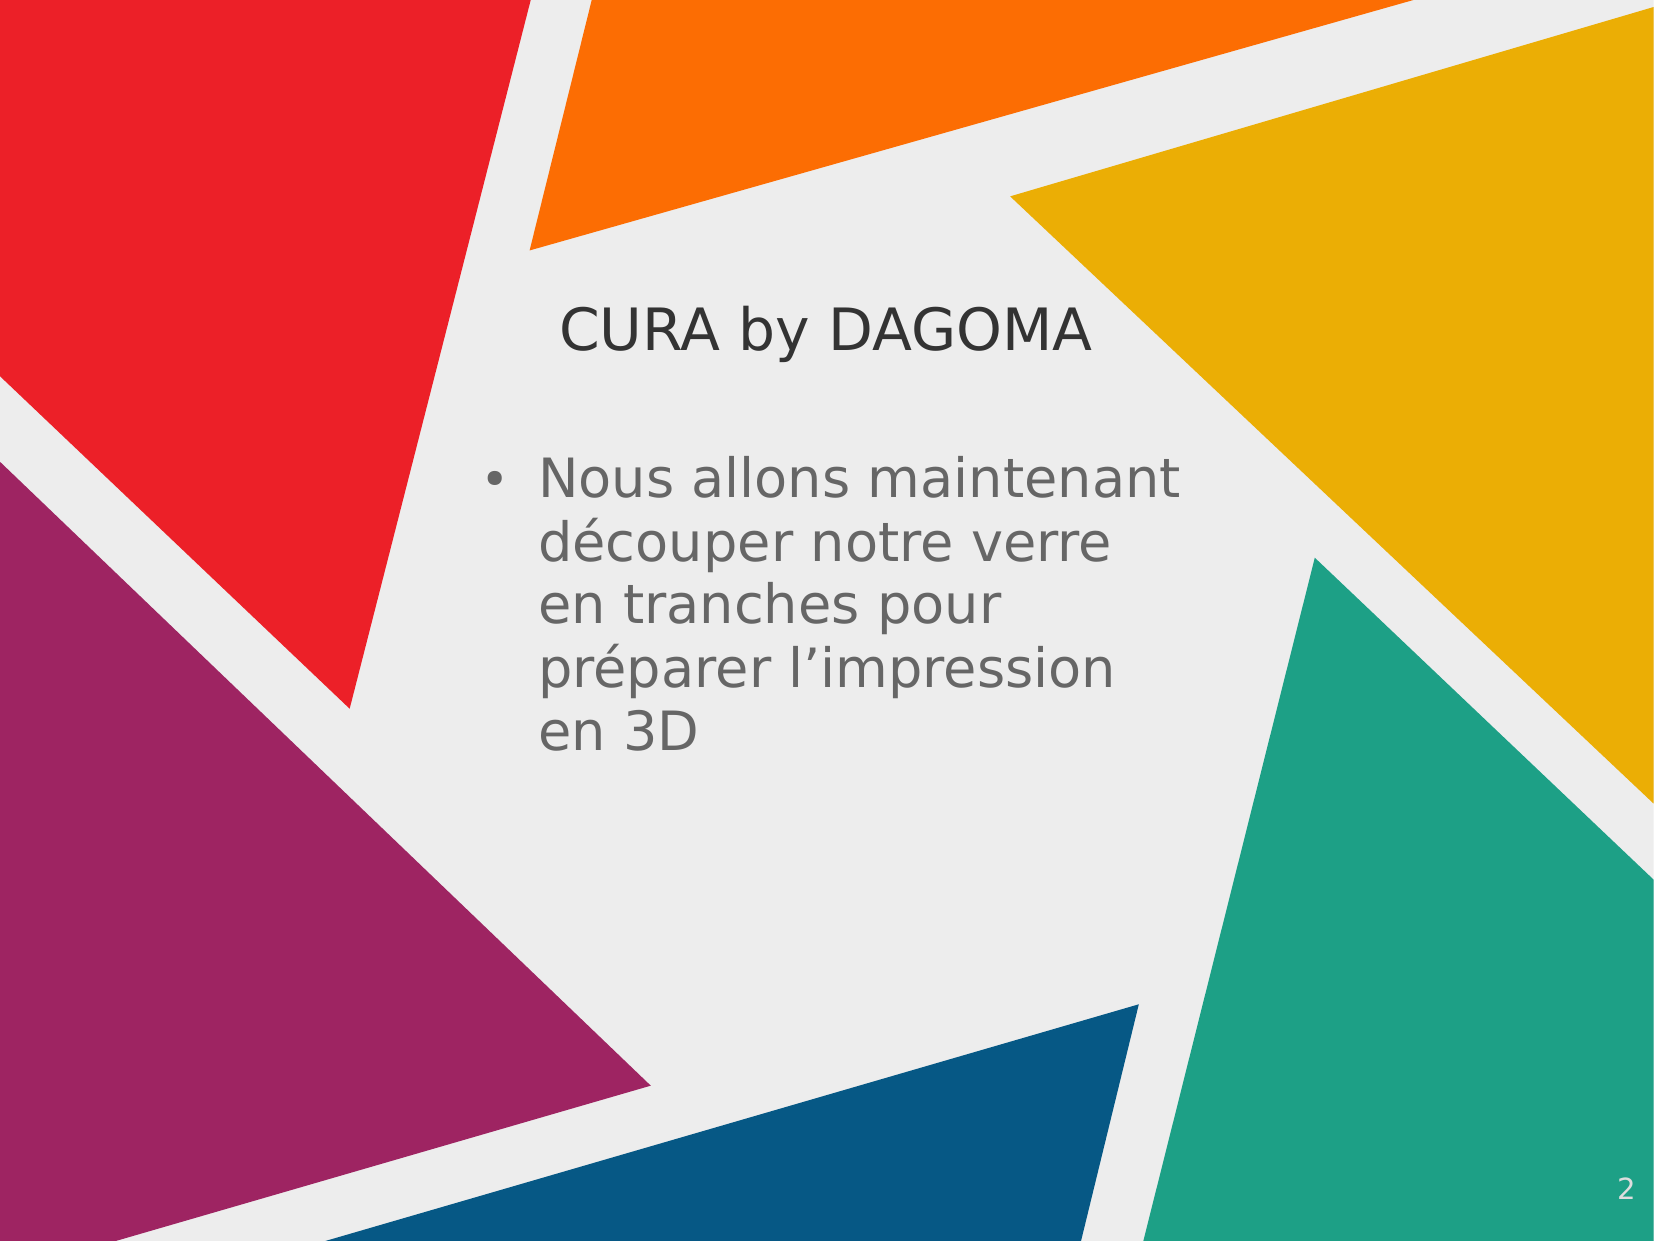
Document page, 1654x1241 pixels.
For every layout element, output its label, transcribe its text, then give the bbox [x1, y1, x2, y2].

title CURA by DAGOMA [467, 226, 1185, 434]
list Nous allons maintenant découper notre verre en tranches pour préparer l’impression en 3D [467, 447, 1191, 1005]
